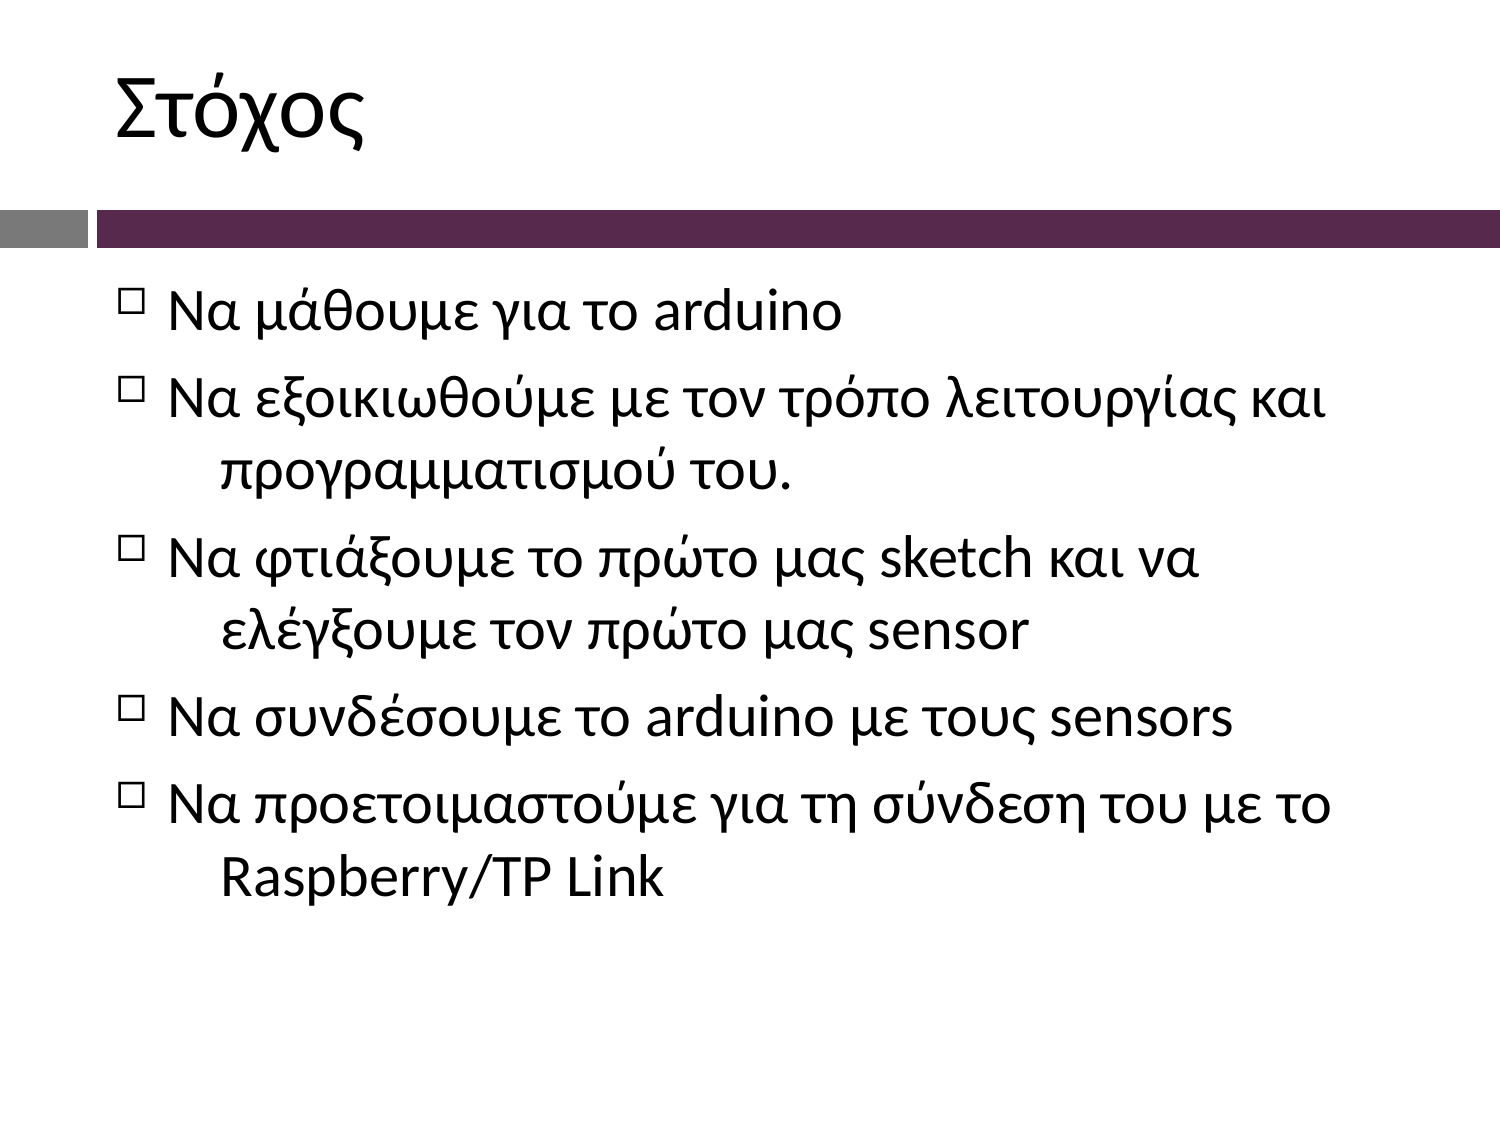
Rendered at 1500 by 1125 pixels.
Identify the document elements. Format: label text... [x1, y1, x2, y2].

title Στόχος [100, 19, 1438, 182]
list Να μάθουμε για το arduino Να εξοικιωθούμε με τον τρόπο λειτουργίας και προγραμματισμού του. Να φτιάξουμε το πρώτο μας sketch και να ελέγξουμε τον πρώτο μας sensor Να συνδέσουμε το arduino με τους sensors Να προετοιμαστούμε για τη σύνδεση του με το Raspberry/TP Link [100, 262, 1438, 1000]
